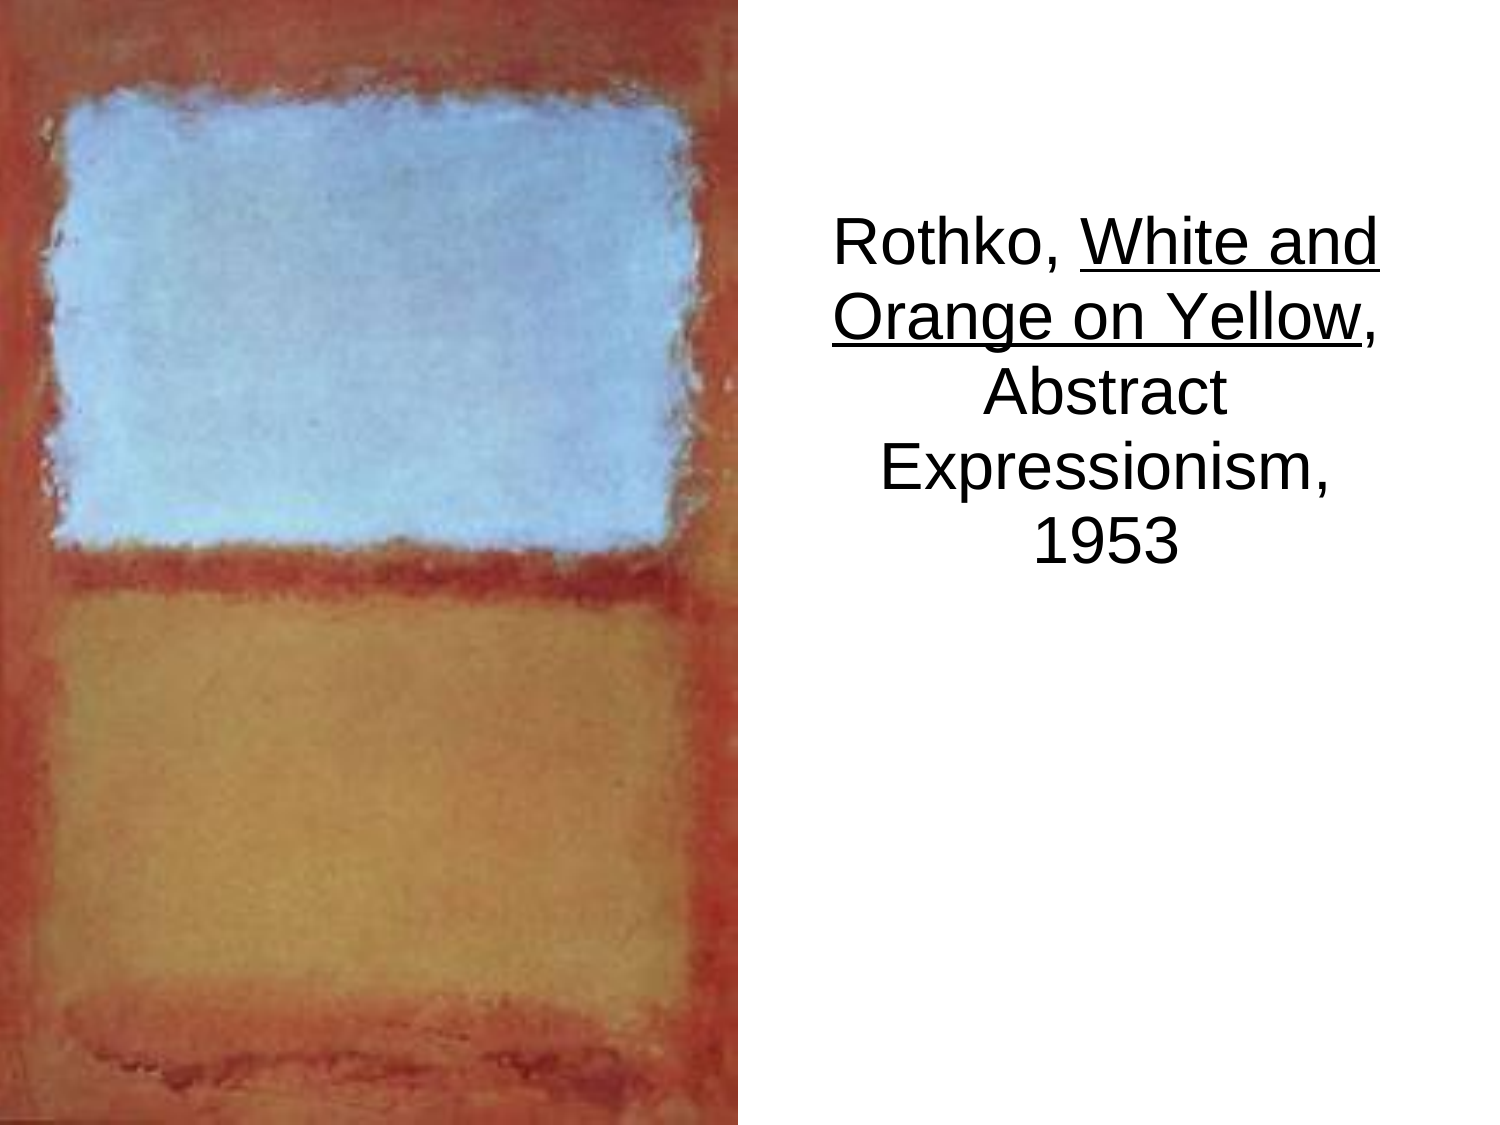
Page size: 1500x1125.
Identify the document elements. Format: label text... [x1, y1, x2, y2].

picture [0, 0, 738, 1125]
title Rothko, White and Orange on Yellow, Abstract Expressionism, 1953 [787, 45, 1425, 738]
